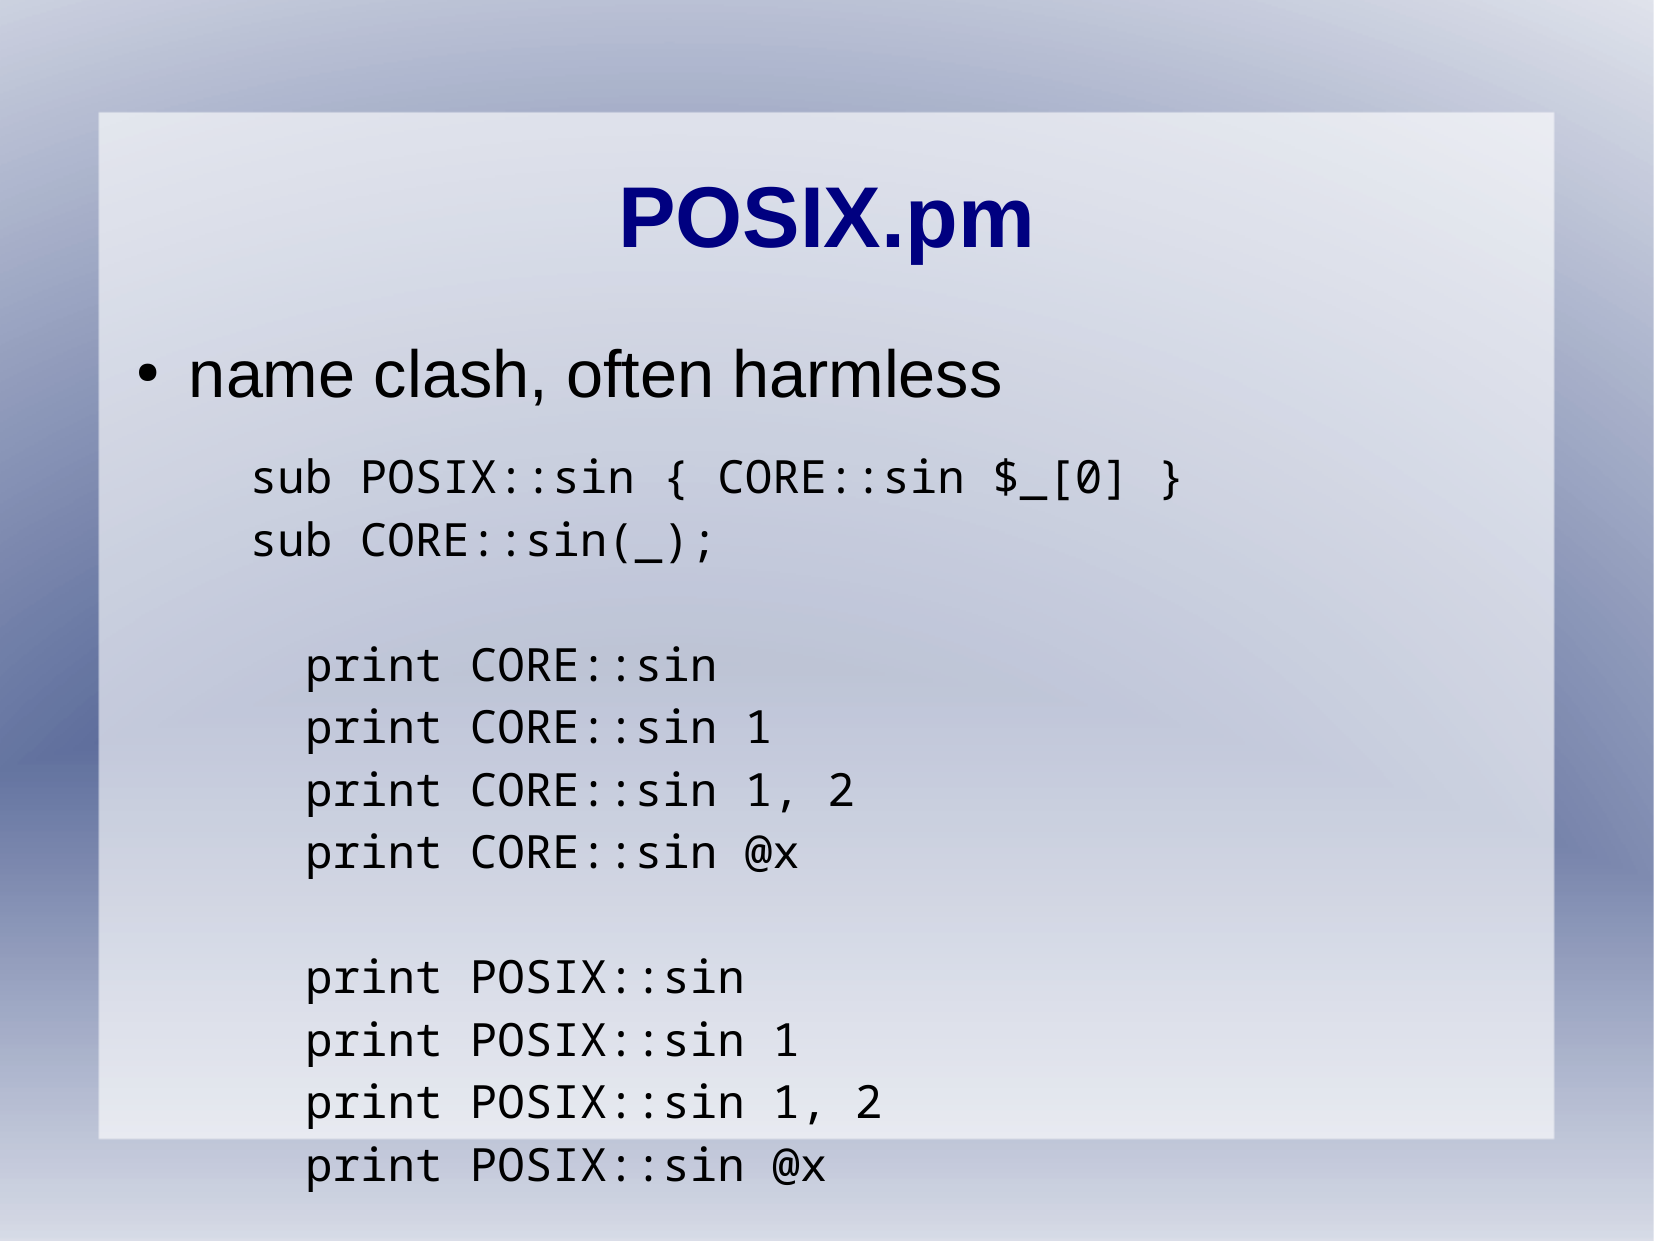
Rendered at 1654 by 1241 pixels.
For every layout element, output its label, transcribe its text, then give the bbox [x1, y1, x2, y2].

text_box sub POSIX::sin { CORE::sin $_[0] } sub CORE::sin(_); print CORE::sin print CORE::sin 1 print CORE::sin 1, 2 print CORE::sin @x print POSIX::sin print POSIX::sin 1 print POSIX::sin 1, 2 print POSIX::sin @x [235, 437, 1201, 1088]
title POSIX.pm [118, 114, 1536, 322]
picture [0, 0, 1654, 1241]
list name clash, often harmless [118, 336, 1506, 451]
